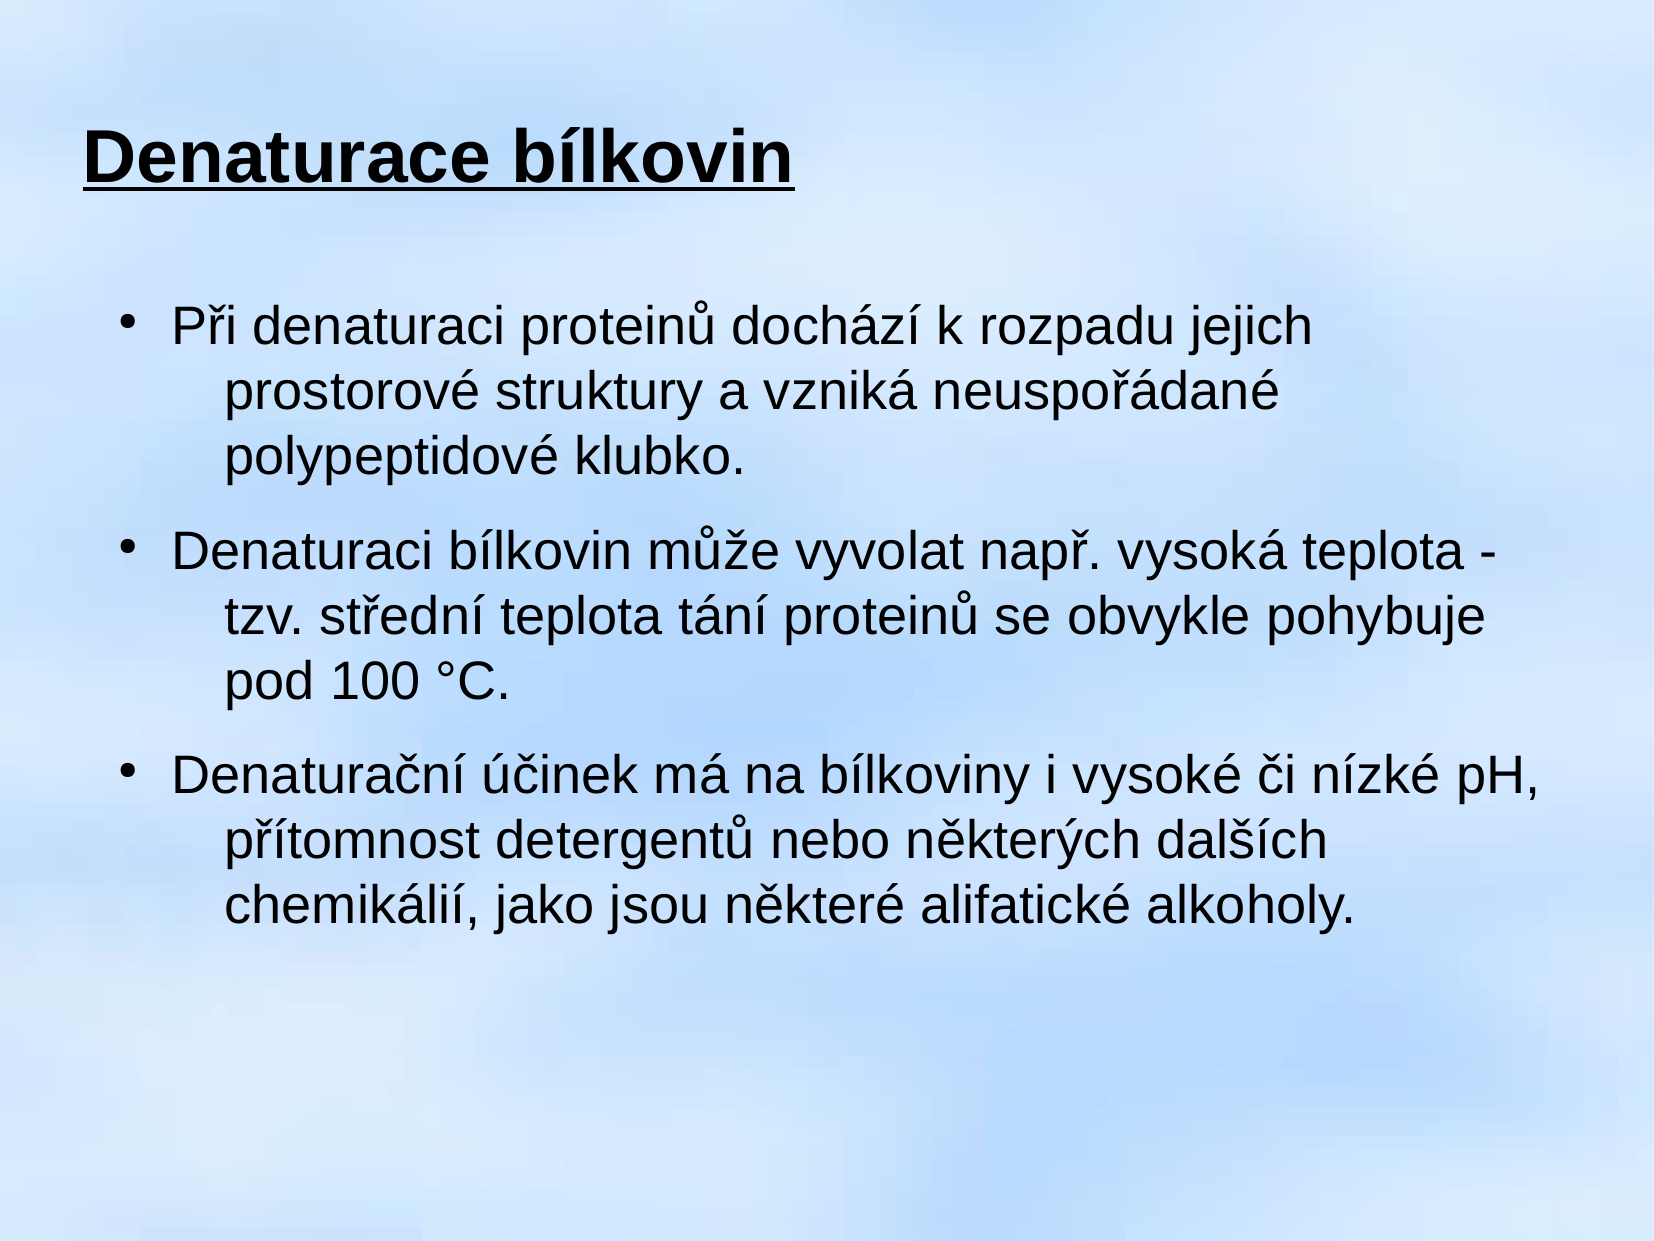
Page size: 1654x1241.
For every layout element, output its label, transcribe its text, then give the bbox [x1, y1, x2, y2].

title Denaturace bílkovin [82, 49, 1571, 257]
list Při denaturaci proteinů dochází k rozpadu jejich prostorové struktury a vzniká neuspořádané polypeptidové klubko. Denaturaci bílkovin může vyvolat např. vysoká teplota - tzv. střední teplota tání proteinů se obvykle pohybuje pod 100 °C. Denaturační účinek má na bílkoviny i vysoké či nízké pH, přítomnost detergentů nebo některých dalších chemikálií, jako jsou některé alifatické alkoholy. [82, 290, 1571, 945]
